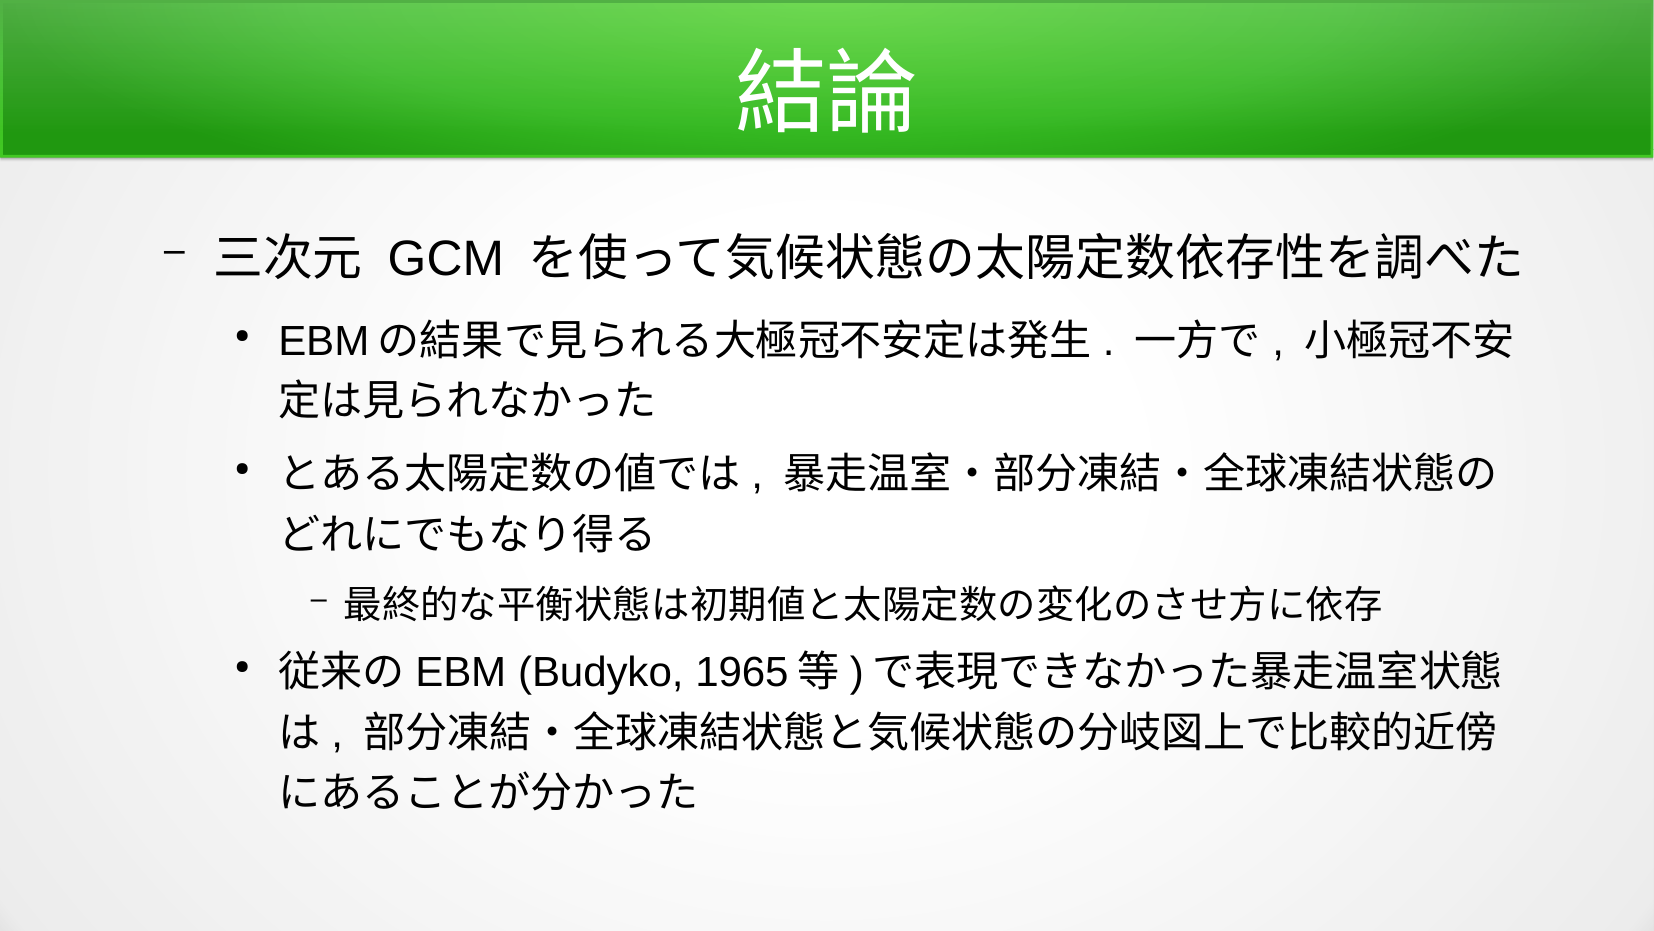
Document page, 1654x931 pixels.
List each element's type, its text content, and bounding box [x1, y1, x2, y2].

list 三次元 GCM を使って気候状態の太陽定数依存性を調べた EBMの結果で見られる大極冠不安定は発生. 一方で, 小極冠不安定は見られなかった とある太陽定数の値では, 暴走温室・部分凍結・全球凍結状態のどれにでもなり得る 最終的な平衡状態は初期値と太陽定数の変化のさせ方に依存 従来のEBM (Budyko, 1965等)で表現できなかった暴走温室状態は, 部分凍結・全球凍結状態と気候状態の分岐図上で比較的近傍にあることが分かった [82, 217, 1538, 886]
title 結論 [82, 32, 1571, 140]
